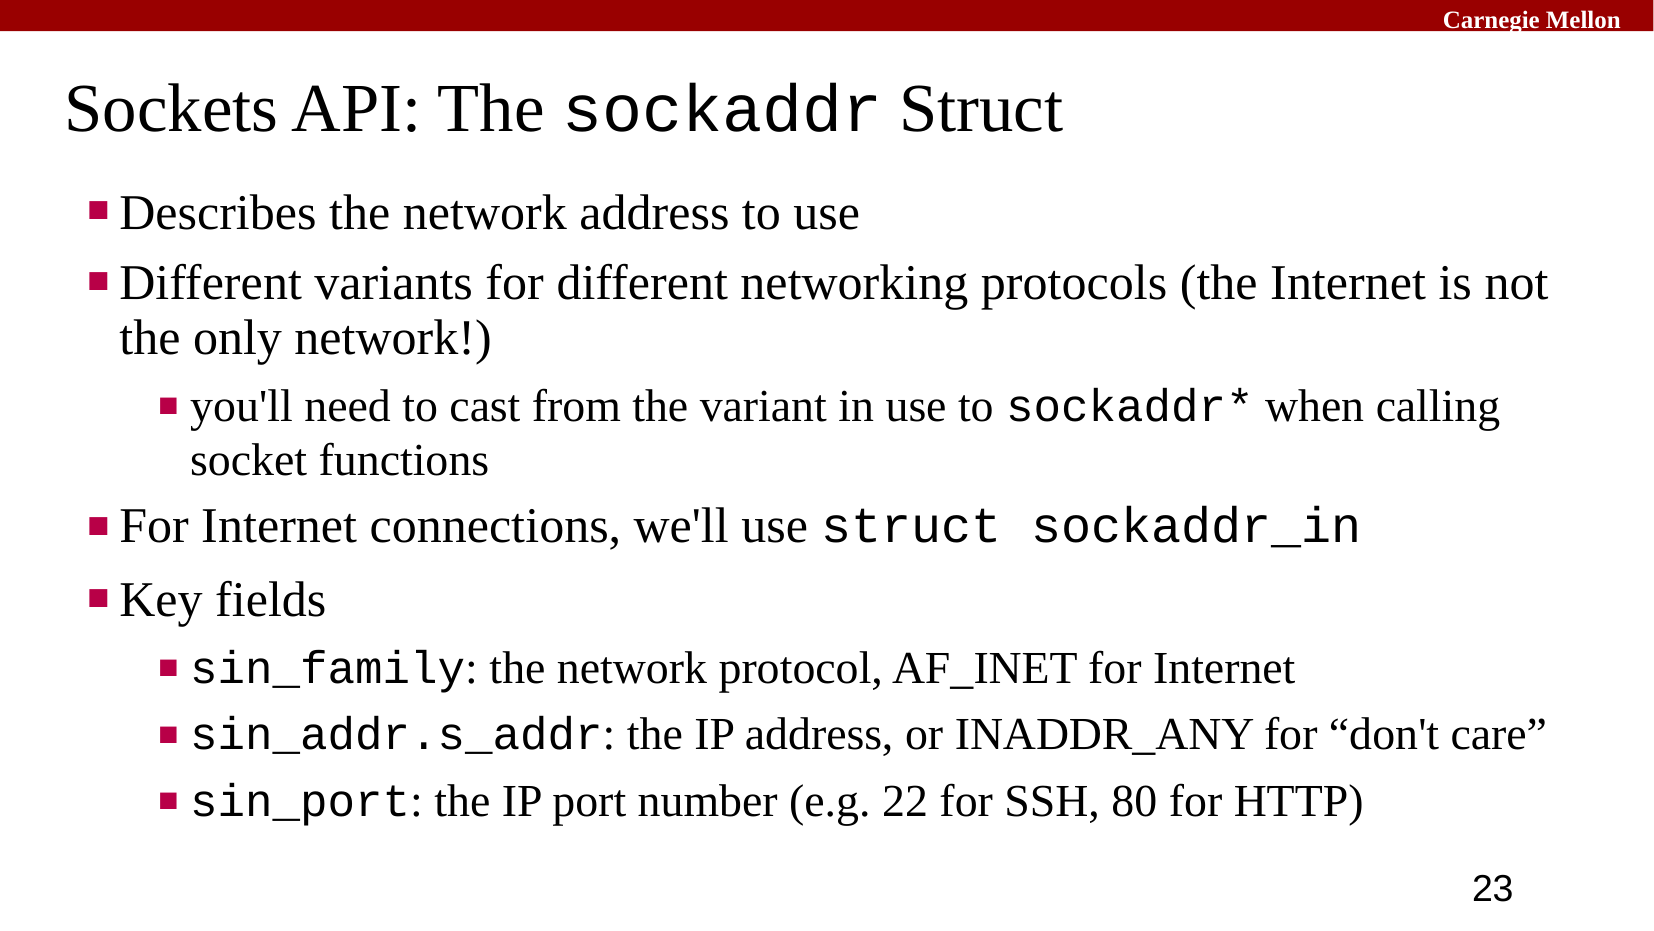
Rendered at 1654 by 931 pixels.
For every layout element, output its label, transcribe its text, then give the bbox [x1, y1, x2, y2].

title Sockets API: The sockaddr Struct [64, 58, 1576, 163]
list Describes the network address to use Different variants for different networking protocols (the Internet is not the only network!) you'll need to cast from the variant in use to sockaddr* when calling socket functions For Internet connections, we'll use struct sockaddr_in Key fields sin_family: the network protocol, AF_INET for Internet sin_addr.s_addr: the IP address, or INADDR_ANY for “don't care” sin_port: the IP port number (e.g. 22 for SSH, 80 for HTTP) [71, 184, 1576, 859]
